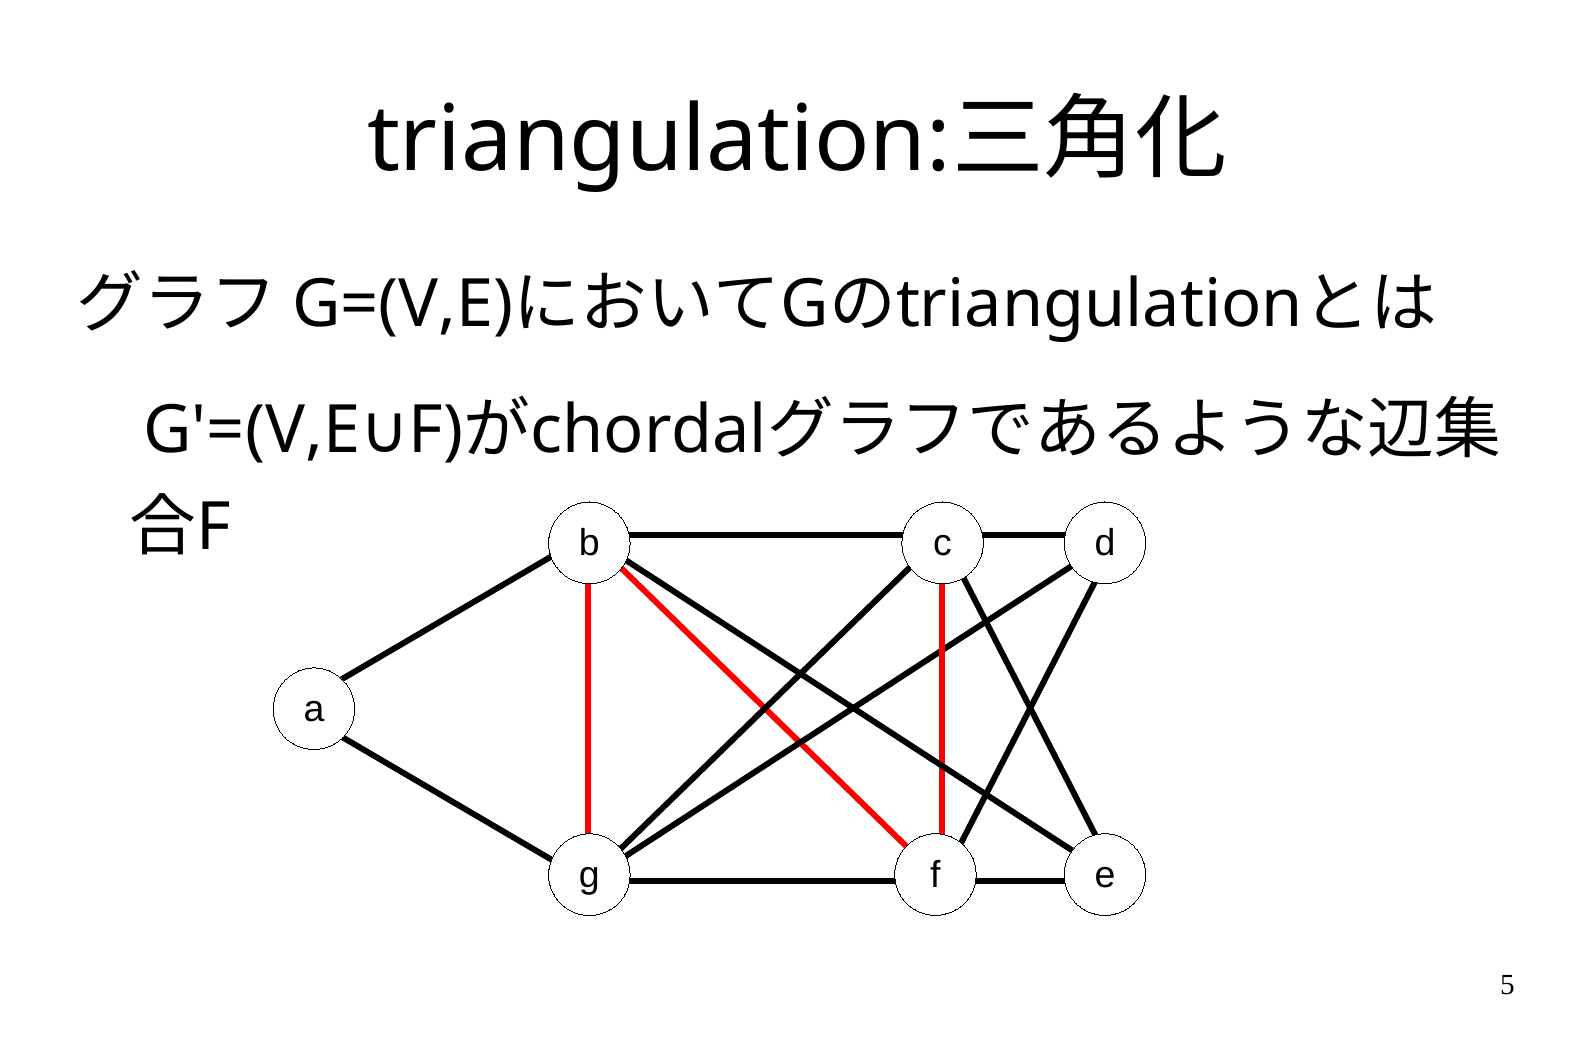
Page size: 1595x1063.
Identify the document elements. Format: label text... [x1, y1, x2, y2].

text_box a [273, 667, 355, 750]
text_box b [548, 501, 631, 584]
text_box g [548, 833, 631, 916]
title triangulation:三角化 [79, 42, 1515, 220]
text_box d [1064, 501, 1146, 584]
list グラフ G=(V,E)においてGのtriangulationとは G'=(V,E∪F)がchordalグラフであるような辺集合F F={(b,f),(b,g),(c,f)} [59, 248, 1536, 1034]
text_box c [901, 501, 984, 584]
text_box f [894, 833, 977, 916]
text_box e [1064, 833, 1146, 916]
